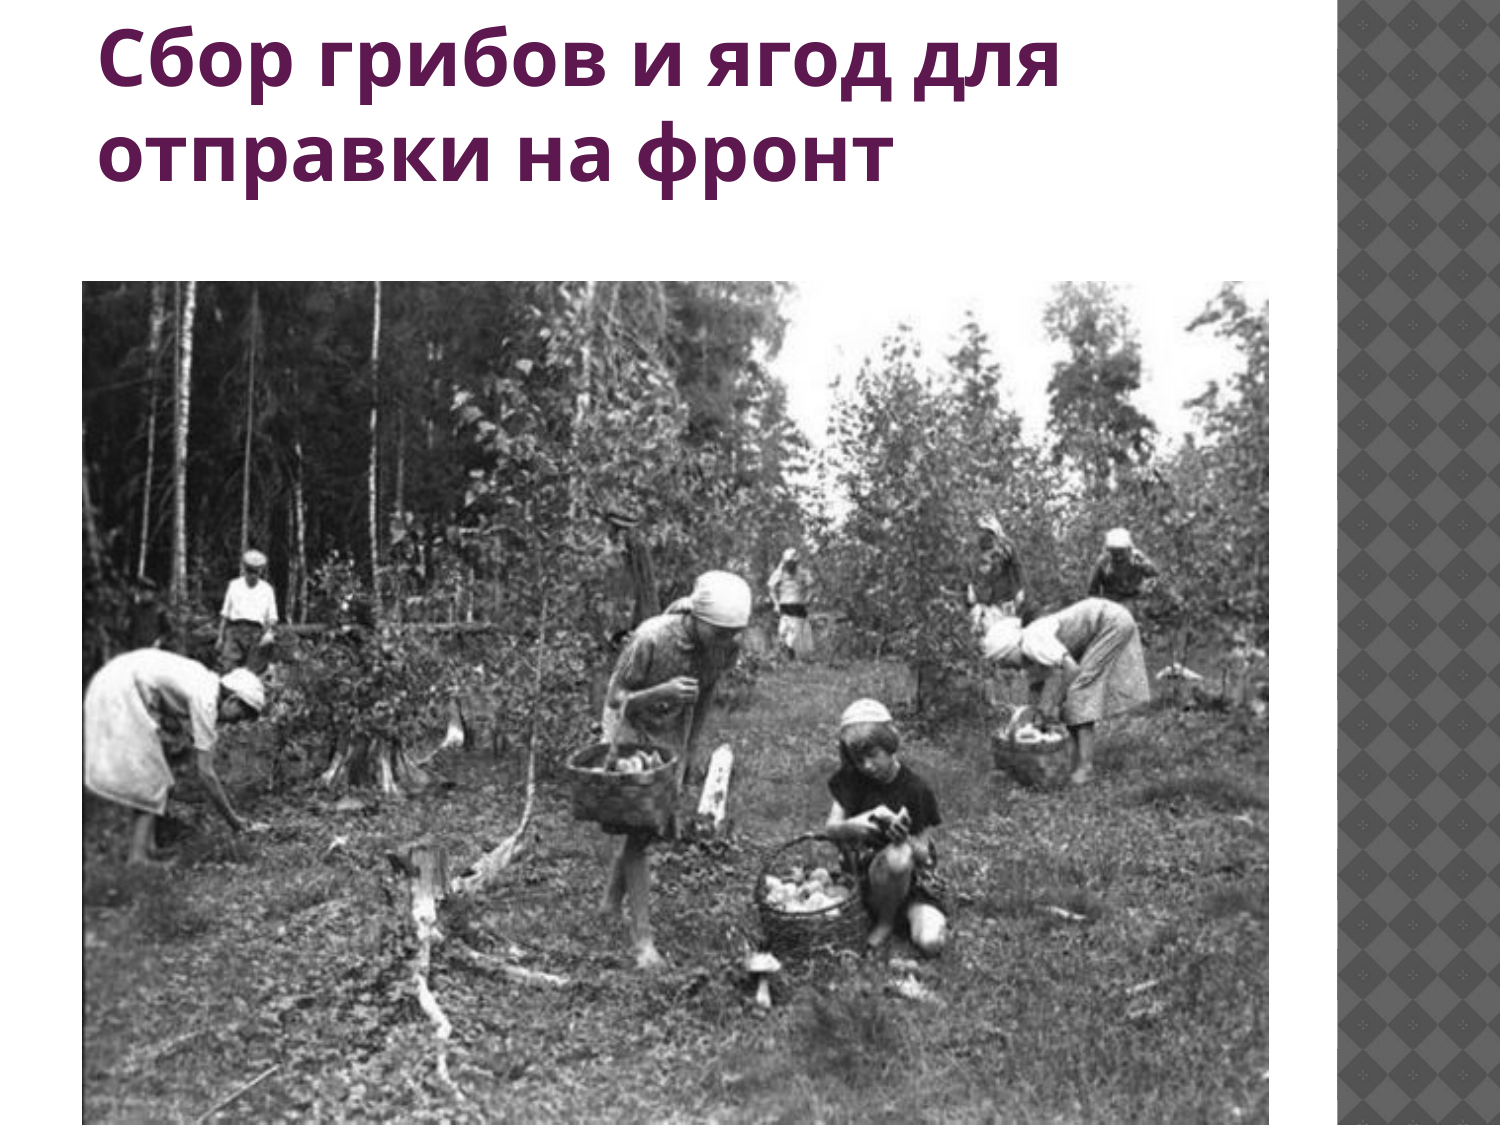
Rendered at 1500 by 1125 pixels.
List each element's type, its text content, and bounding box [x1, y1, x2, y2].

picture [82, 281, 1269, 1125]
title Сбор грибов и ягод для отправки на фронт [82, 0, 1336, 270]
